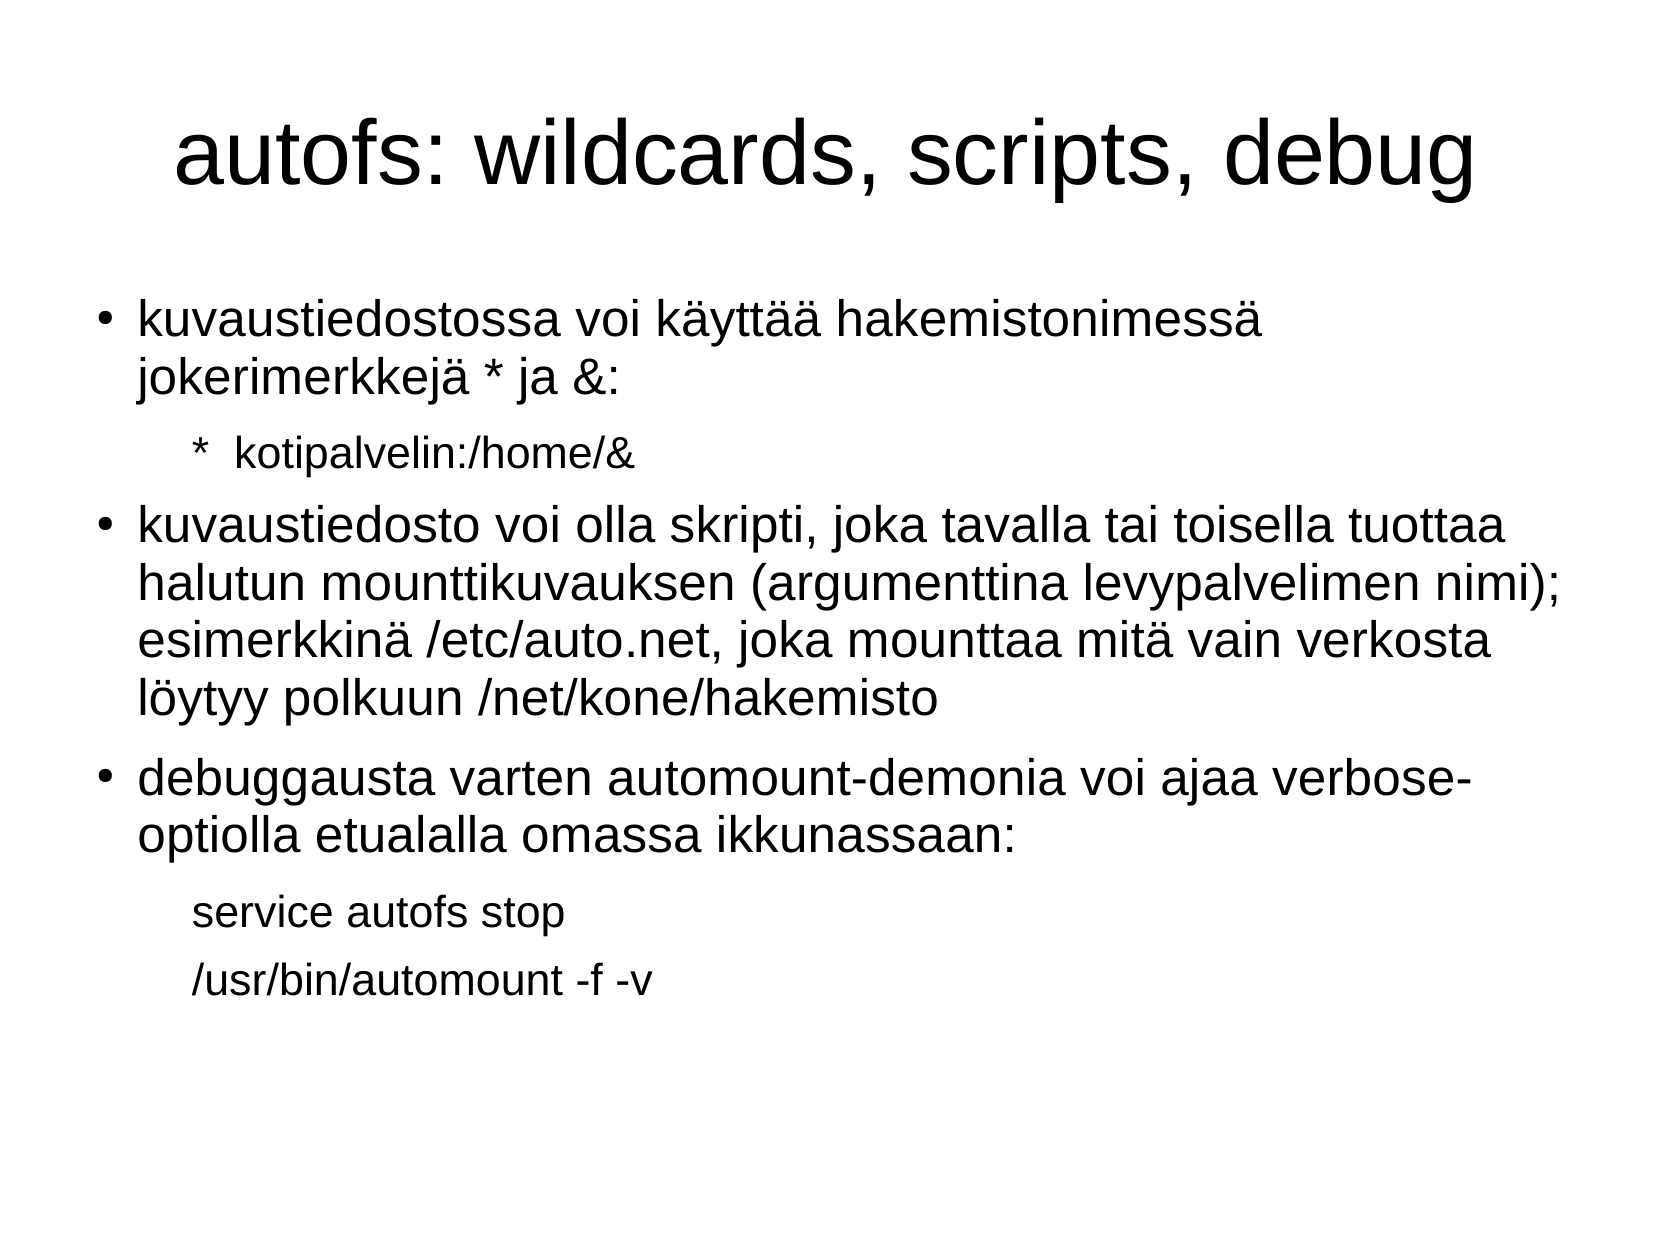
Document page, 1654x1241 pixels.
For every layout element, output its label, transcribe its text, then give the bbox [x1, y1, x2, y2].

list kuvaustiedostossa voi käyttää hakemistonimessä jokerimerkkejä * ja &: * kotipalvelin:/home/& kuvaustiedosto voi olla skripti, joka tavalla tai toisella tuottaa halutun mounttikuvauksen (argumenttina levypalvelimen nimi); esimerkkinä /etc/auto.net, joka mounttaa mitä vain verkosta löytyy polkuun /net/kone/hakemisto debuggausta varten automount-demonia voi ajaa verbose-optiolla etualalla omassa ikkunassaan: service autofs stop /usr/bin/automount -f -v [82, 290, 1571, 1010]
title autofs: wildcards, scripts, debug [82, 49, 1571, 257]
